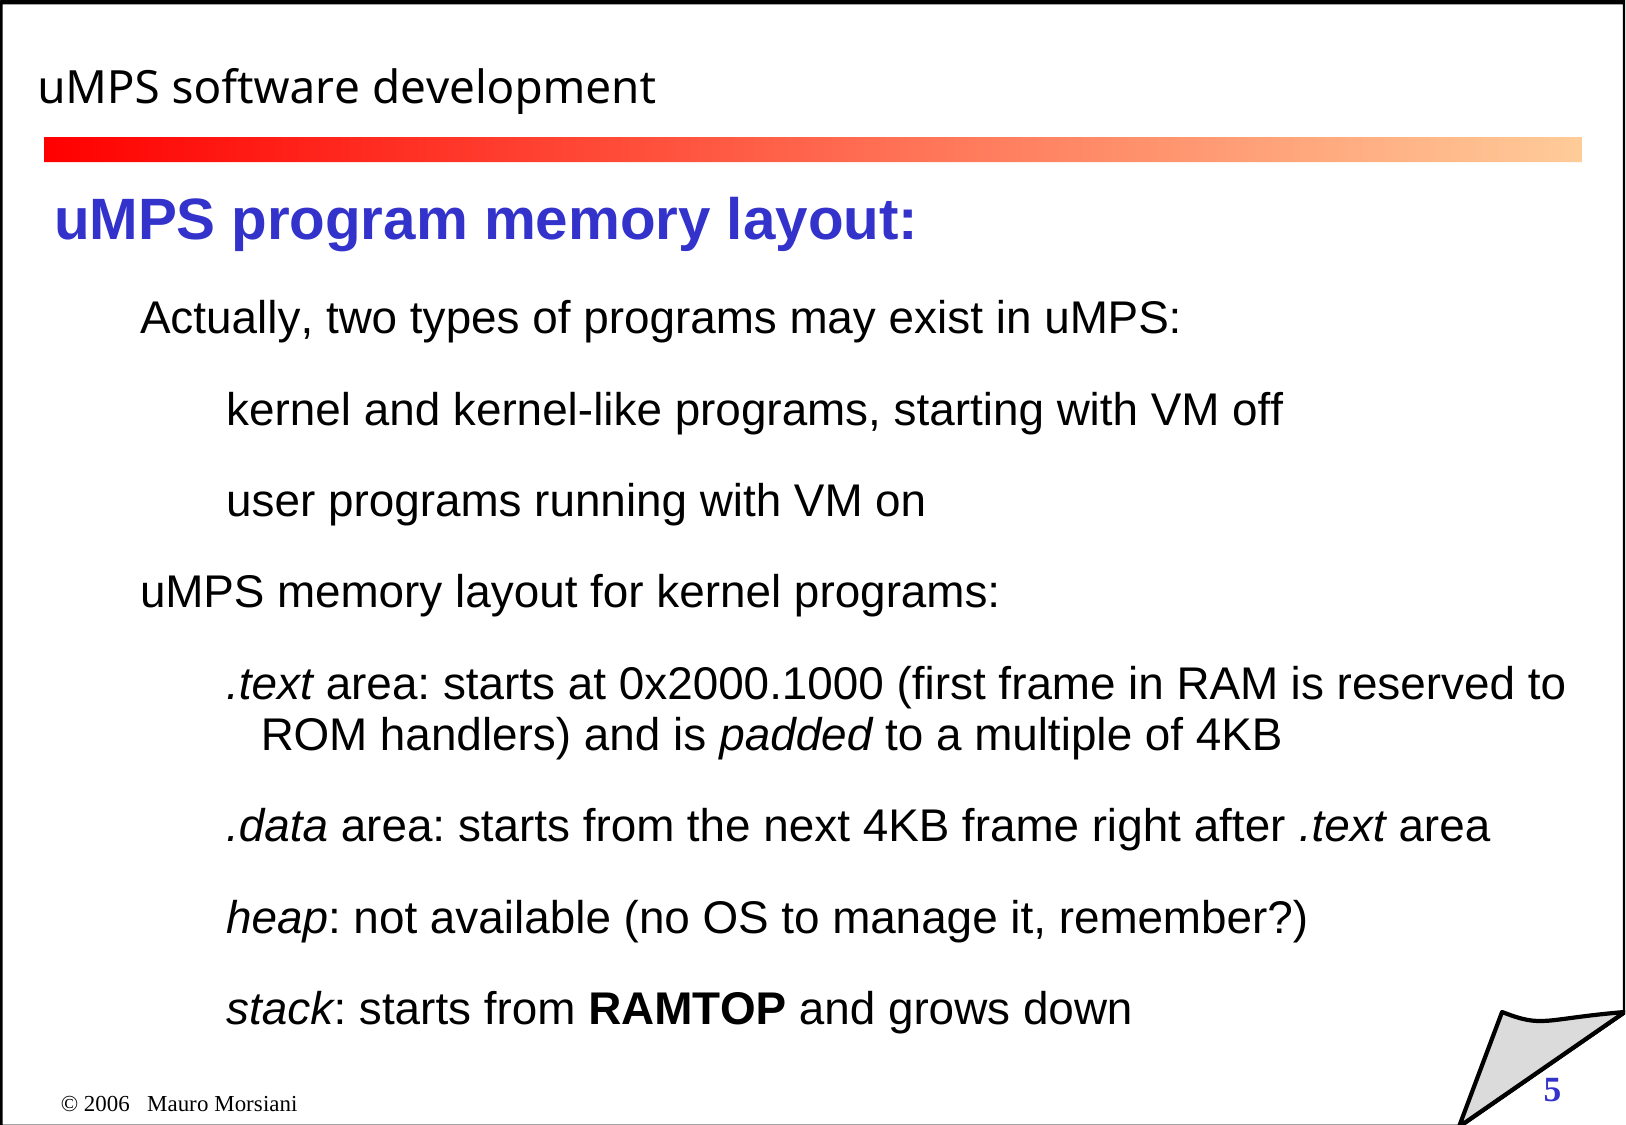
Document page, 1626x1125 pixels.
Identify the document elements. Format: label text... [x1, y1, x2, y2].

list uMPS program memory layout: Actually, two types of programs may exist in uMPS: kernel and kernel-like programs, starting with VM off user programs running with VM on uMPS memory layout for kernel programs: .text area: starts at 0x2000.1000 (first frame in RAM is reserved to ROM handlers) and is padded to a multiple of 4KB .data area: starts from the next 4KB frame right after .text area heap: not available (no OS to manage it, remember?) stack: starts from RAMTOP and grows down [54, 187, 1571, 1124]
title uMPS software development [37, 44, 1588, 131]
